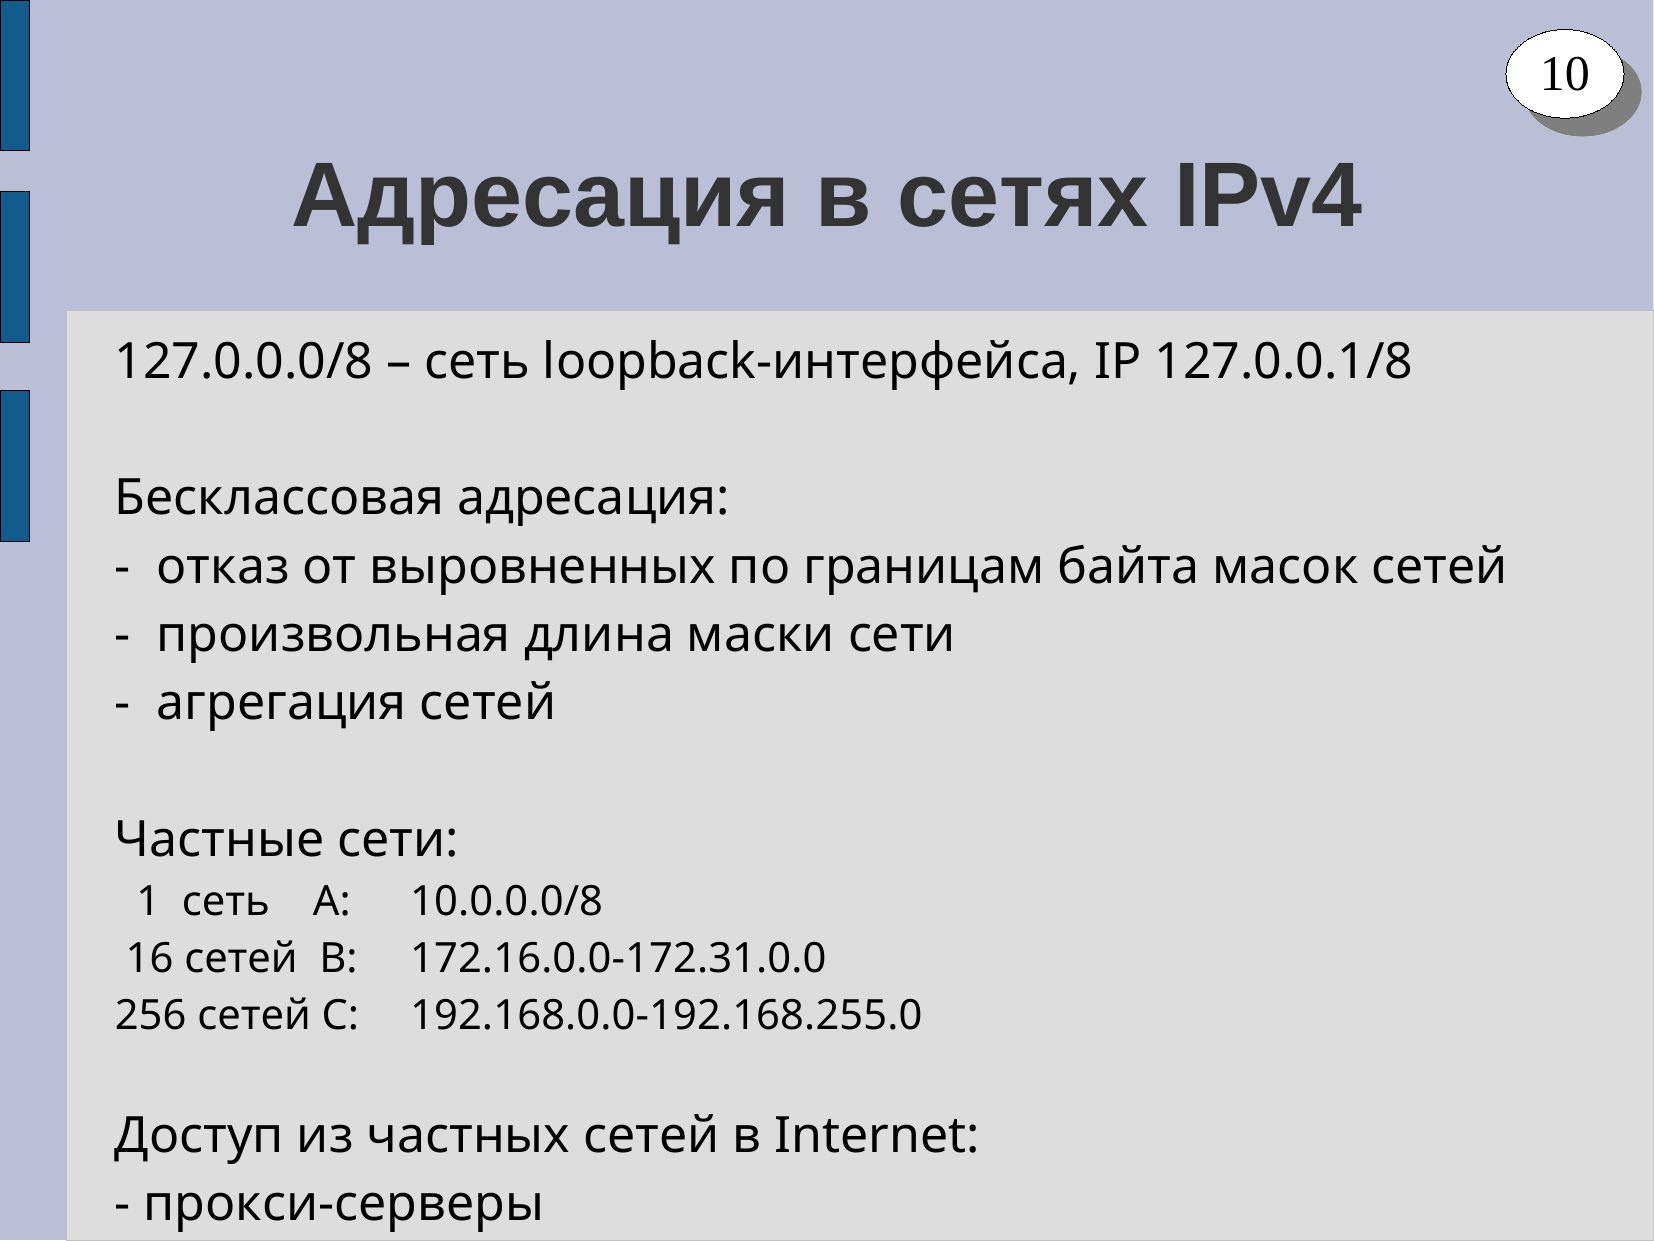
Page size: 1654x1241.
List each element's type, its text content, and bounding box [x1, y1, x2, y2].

text_box 10 [1505, 29, 1625, 119]
text_box 127.0.0.0/8 – сеть loopback-интерфейса, IP 127.0.0.1/8 Бесклассовая адресация: - отказ от выровненных по границам байта масок сетей - произвольная длина маски сети - агрегация сетей Частные сети: 1 сеть A: 10.0.0.0/8 16 сетей B: 172.16.0.0-172.31.0.0 256 сетей C: 192.168.0.0-192.168.255.0 Доступ из частных сетей в Internet: - прокси-серверы - трансляция адресов [114, 324, 1625, 1222]
title Адресация в сетях IPv4 [121, 91, 1534, 299]
